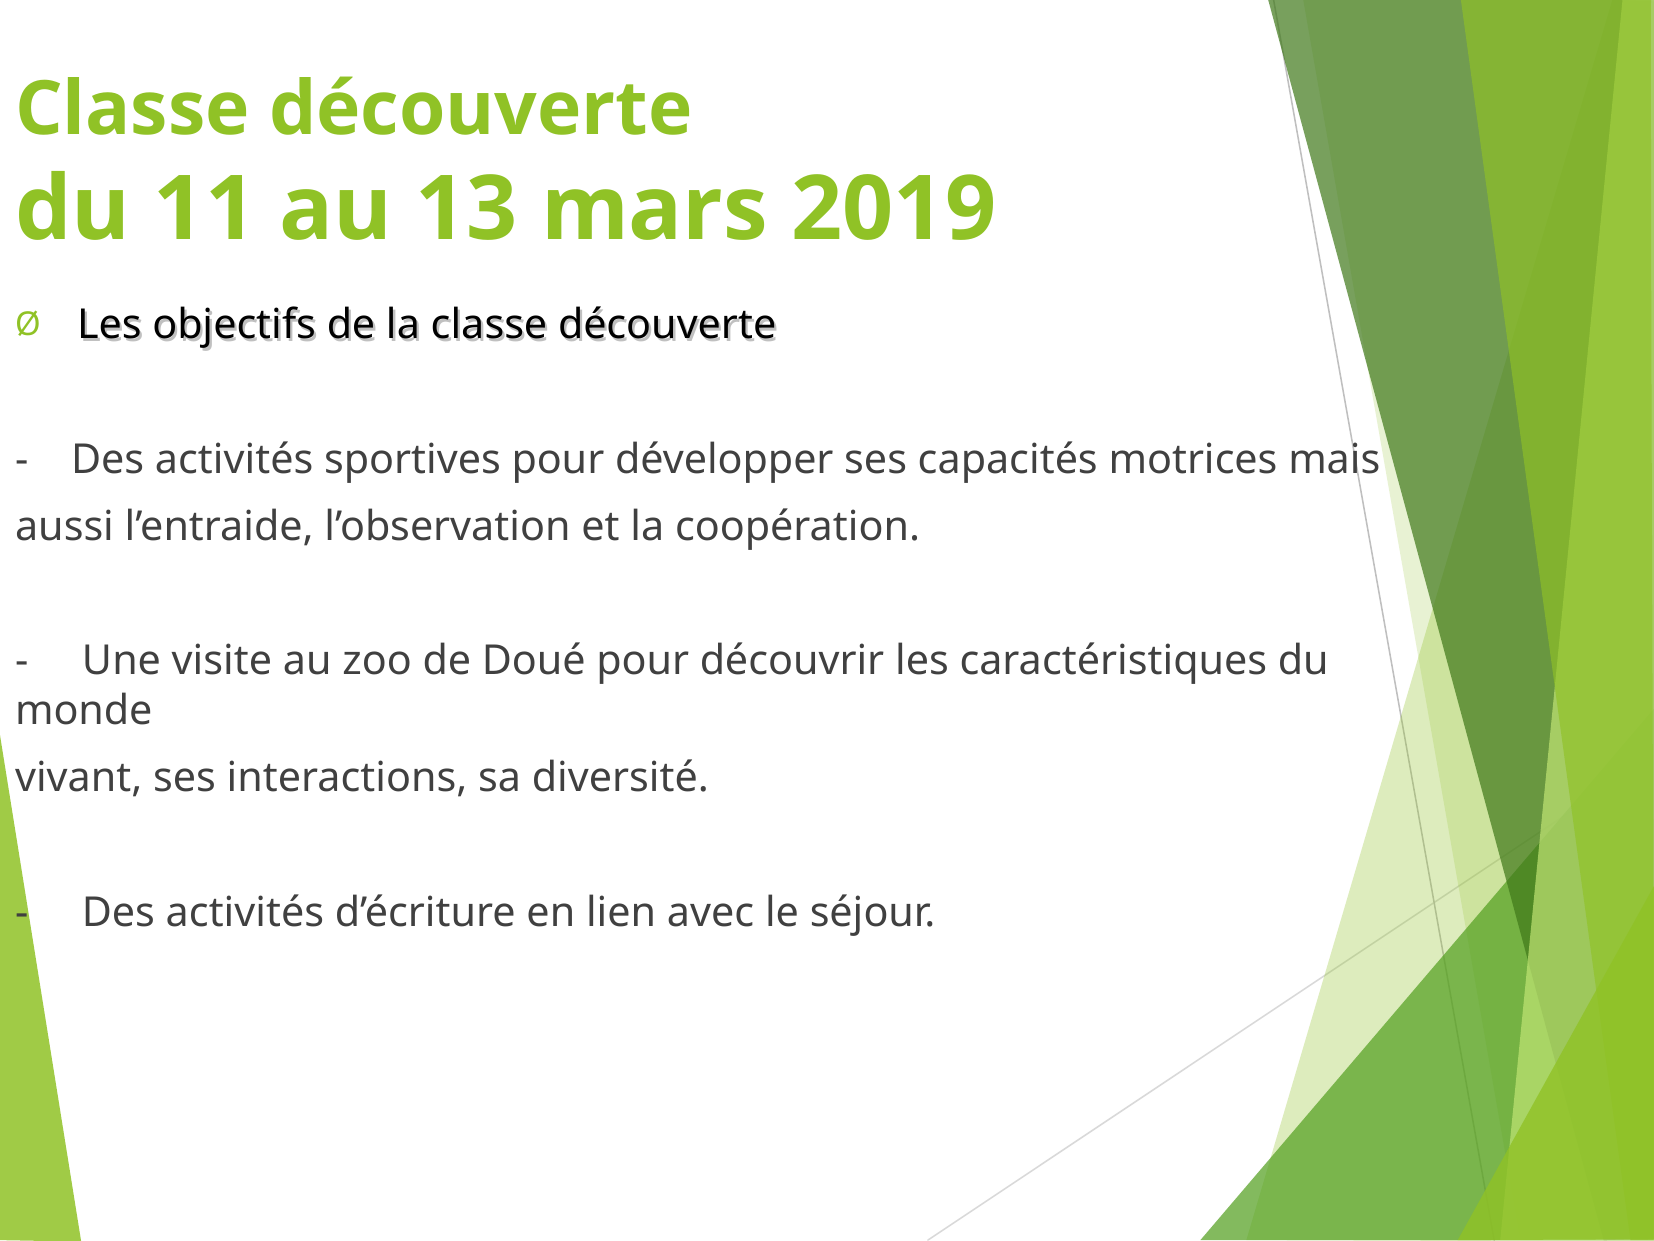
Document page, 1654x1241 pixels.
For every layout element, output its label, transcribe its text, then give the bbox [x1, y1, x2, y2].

list Les objectifs de la classe découverte - Des activités sportives pour développer ses capacités motrices mais aussi l’entraide, l’observation et la coopération. - Une visite au zoo de Doué pour découvrir les caractéristiques du monde vivant, ses interactions, sa diversité. - Des activités d’écriture en lien avec le séjour. [0, 290, 1489, 1120]
title Classe découverte du 11 au 13 mars 2019 [0, 52, 1489, 266]
